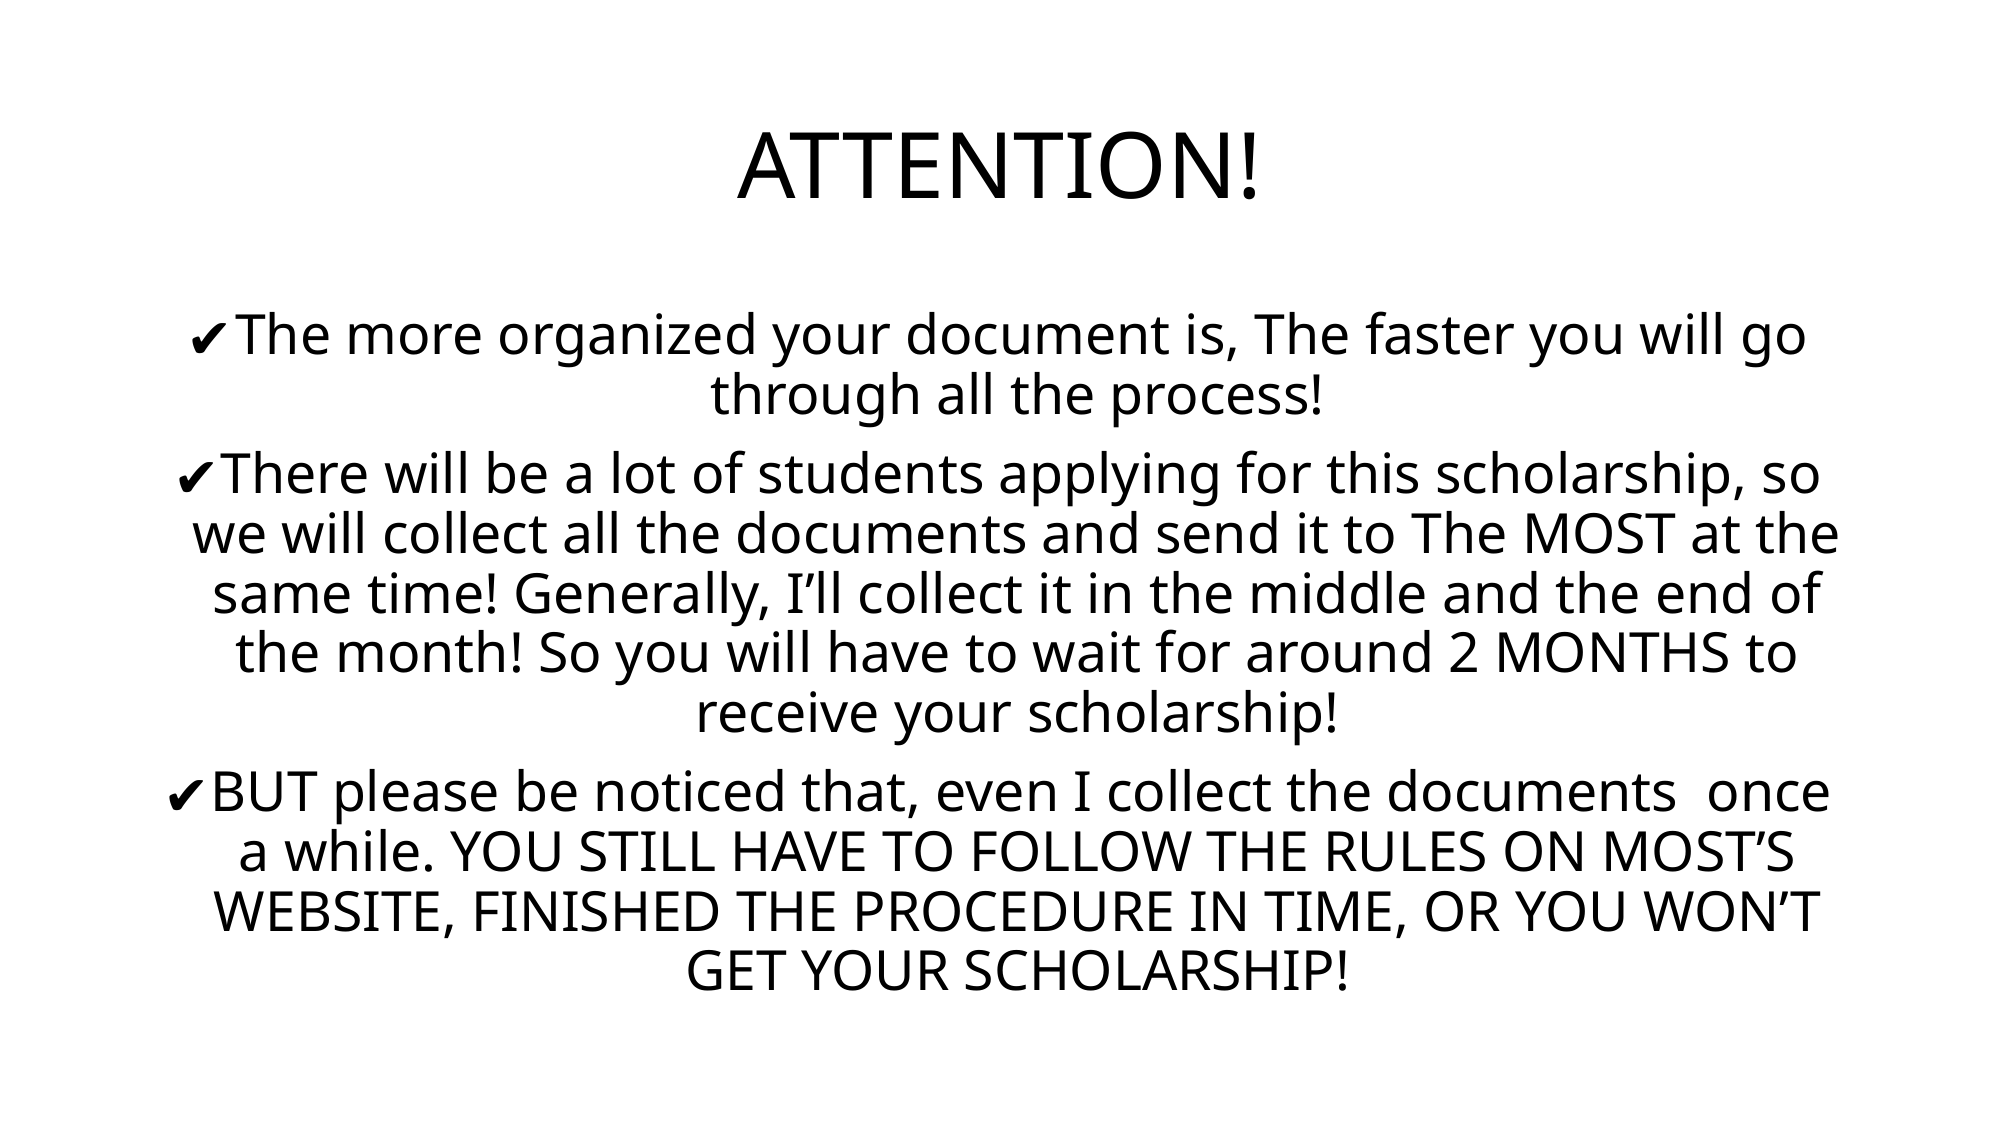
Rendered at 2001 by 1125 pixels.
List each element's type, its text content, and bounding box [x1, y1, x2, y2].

list The more organized your document is, The faster you will go through all the process! There will be a lot of students applying for this scholarship, so we will collect all the documents and send it to The MOST at the same time! Generally, I’ll collect it in the middle and the end of the month! So you will have to wait for around 2 MONTHS to receive your scholarship! BUT please be noticed that, even I collect the documents once a while. YOU STILL HAVE TO FOLLOW THE RULES ON MOST’S WEBSITE, FINISHED THE PROCEDURE IN TIME, OR YOU WON’T GET YOUR SCHOLARSHIP! [137, 299, 1863, 1014]
title ATTENTION! [137, 59, 1863, 278]
